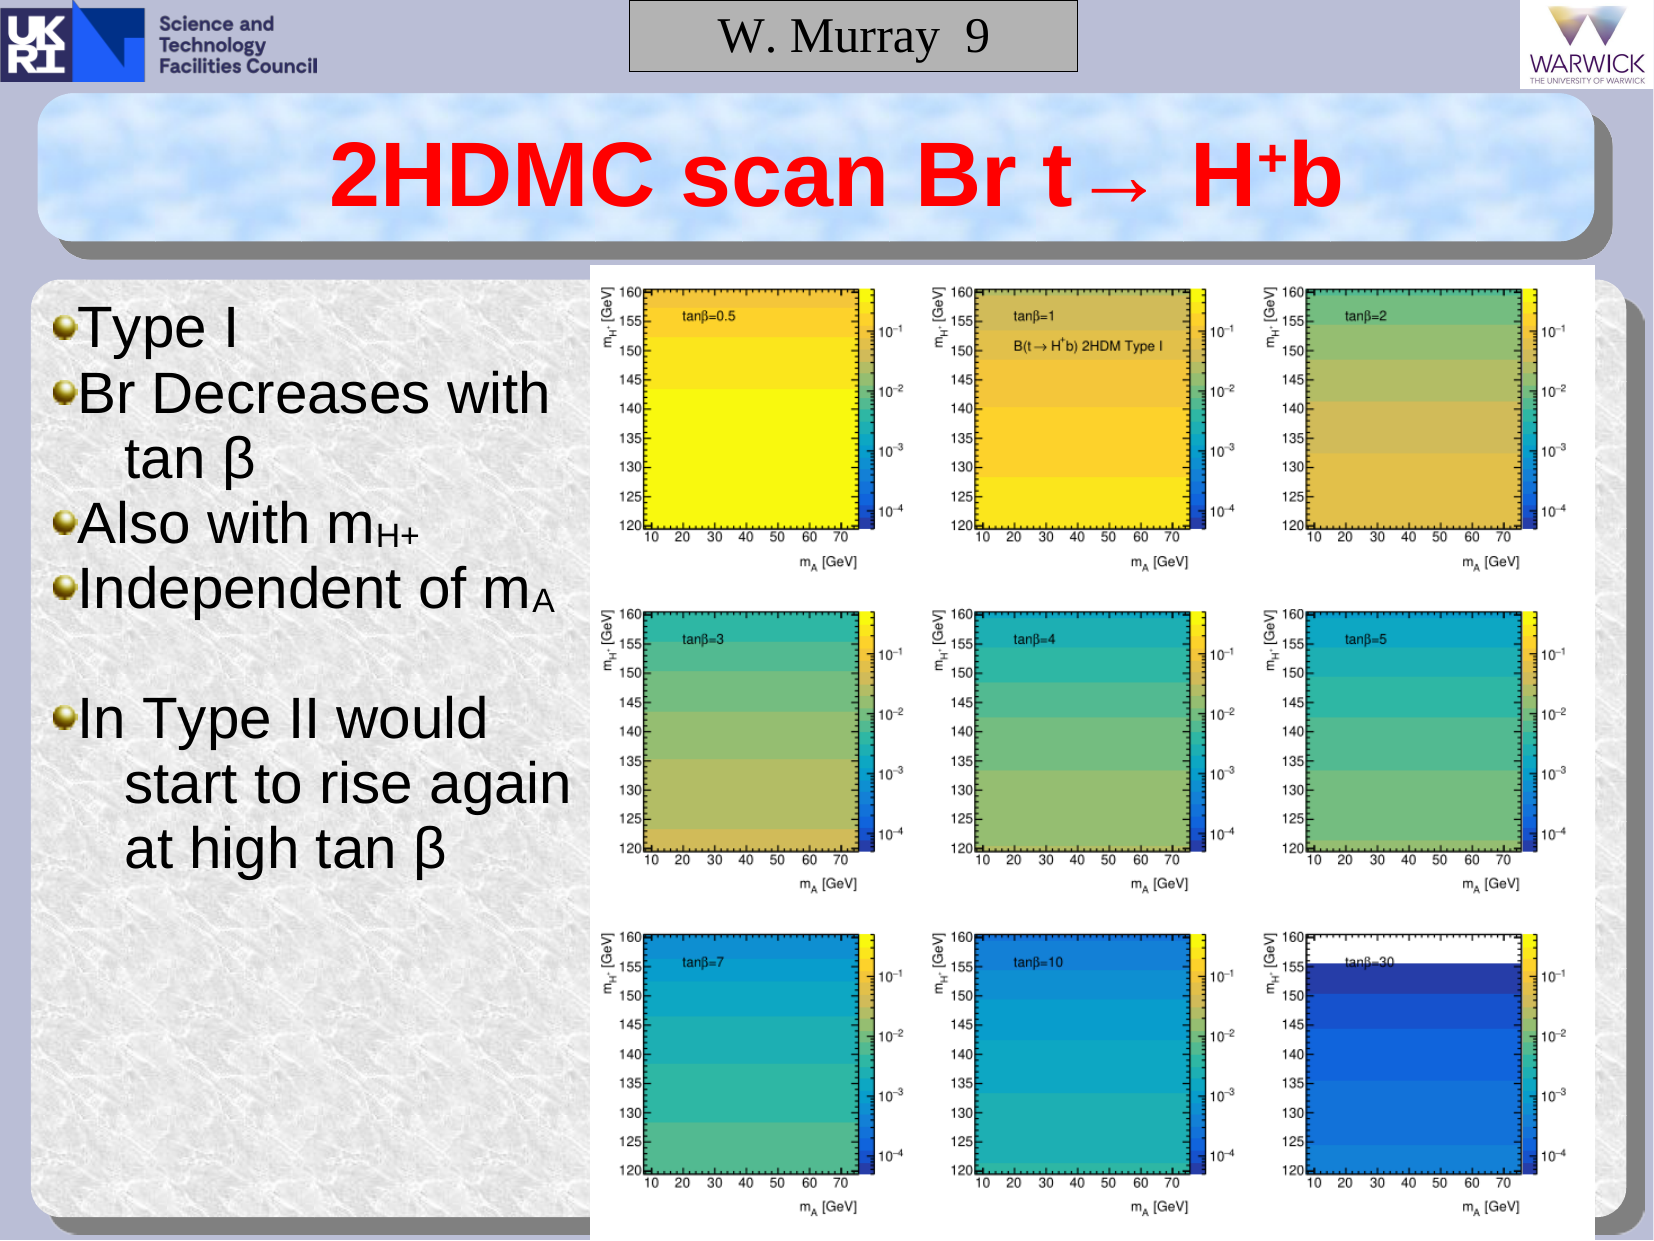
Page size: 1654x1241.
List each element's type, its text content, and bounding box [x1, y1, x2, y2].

picture [30, 265, 1627, 1241]
picture [1584, 103, 1595, 232]
list Type I Br Decreases with tan β Also with mH+ Independent of mA In Type II would start to rise again at high tan β [53, 295, 590, 1217]
picture [1520, 0, 1654, 89]
picture [0, 0, 317, 82]
picture [37, 93, 1581, 242]
title 2HDMC scan Br t→ H+b [90, 101, 1584, 249]
